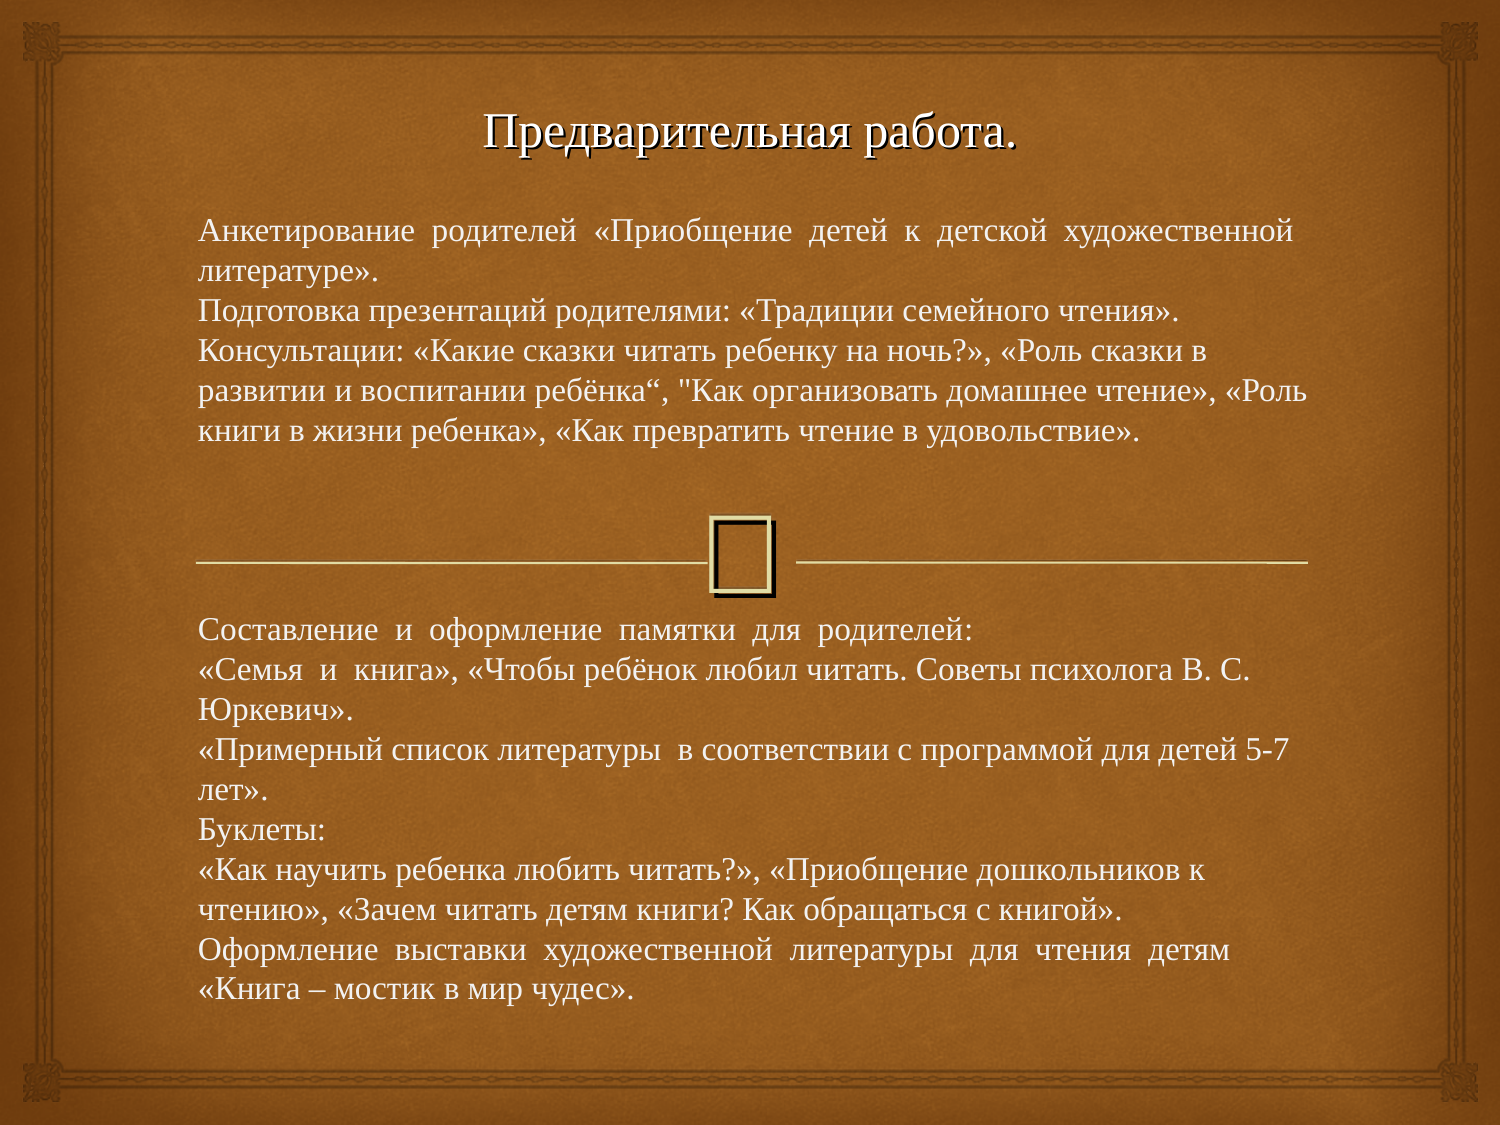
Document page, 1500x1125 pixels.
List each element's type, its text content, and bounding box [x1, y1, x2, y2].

subtitle Предварительная работа. [112, 90, 1388, 1036]
text_box Анкетирование родителей «Приобщение детей к детской художественной литературе». Подготовка презентаций родителями: «Традиции семейного чтения». Консультации: «Какие сказки читать ребенку на ночь?», «Роль сказки в развитии и воспитании ребёнка“, "Как организовать домашнее чтение», «Роль книги в жизни ребенка», «Как превратить чтение в удовольствие». Составление и оформление памятки для родителей: «Семья и книга», «Чтобы ребёнок любил читать. Советы психолога В. С. Юркевич». «Примерный список литературы в соответствии с программой для детей 5-7 лет». Буклеты: «Как научить ребенка любить читать?», «Приобщение дошкольников к чтению», «Зачем читать детям книги? Как обращаться с книгой». Оформление выставки художественной литературы для чтения детям «Книга – мостик в мир чудес». [183, 161, 1352, 1125]
